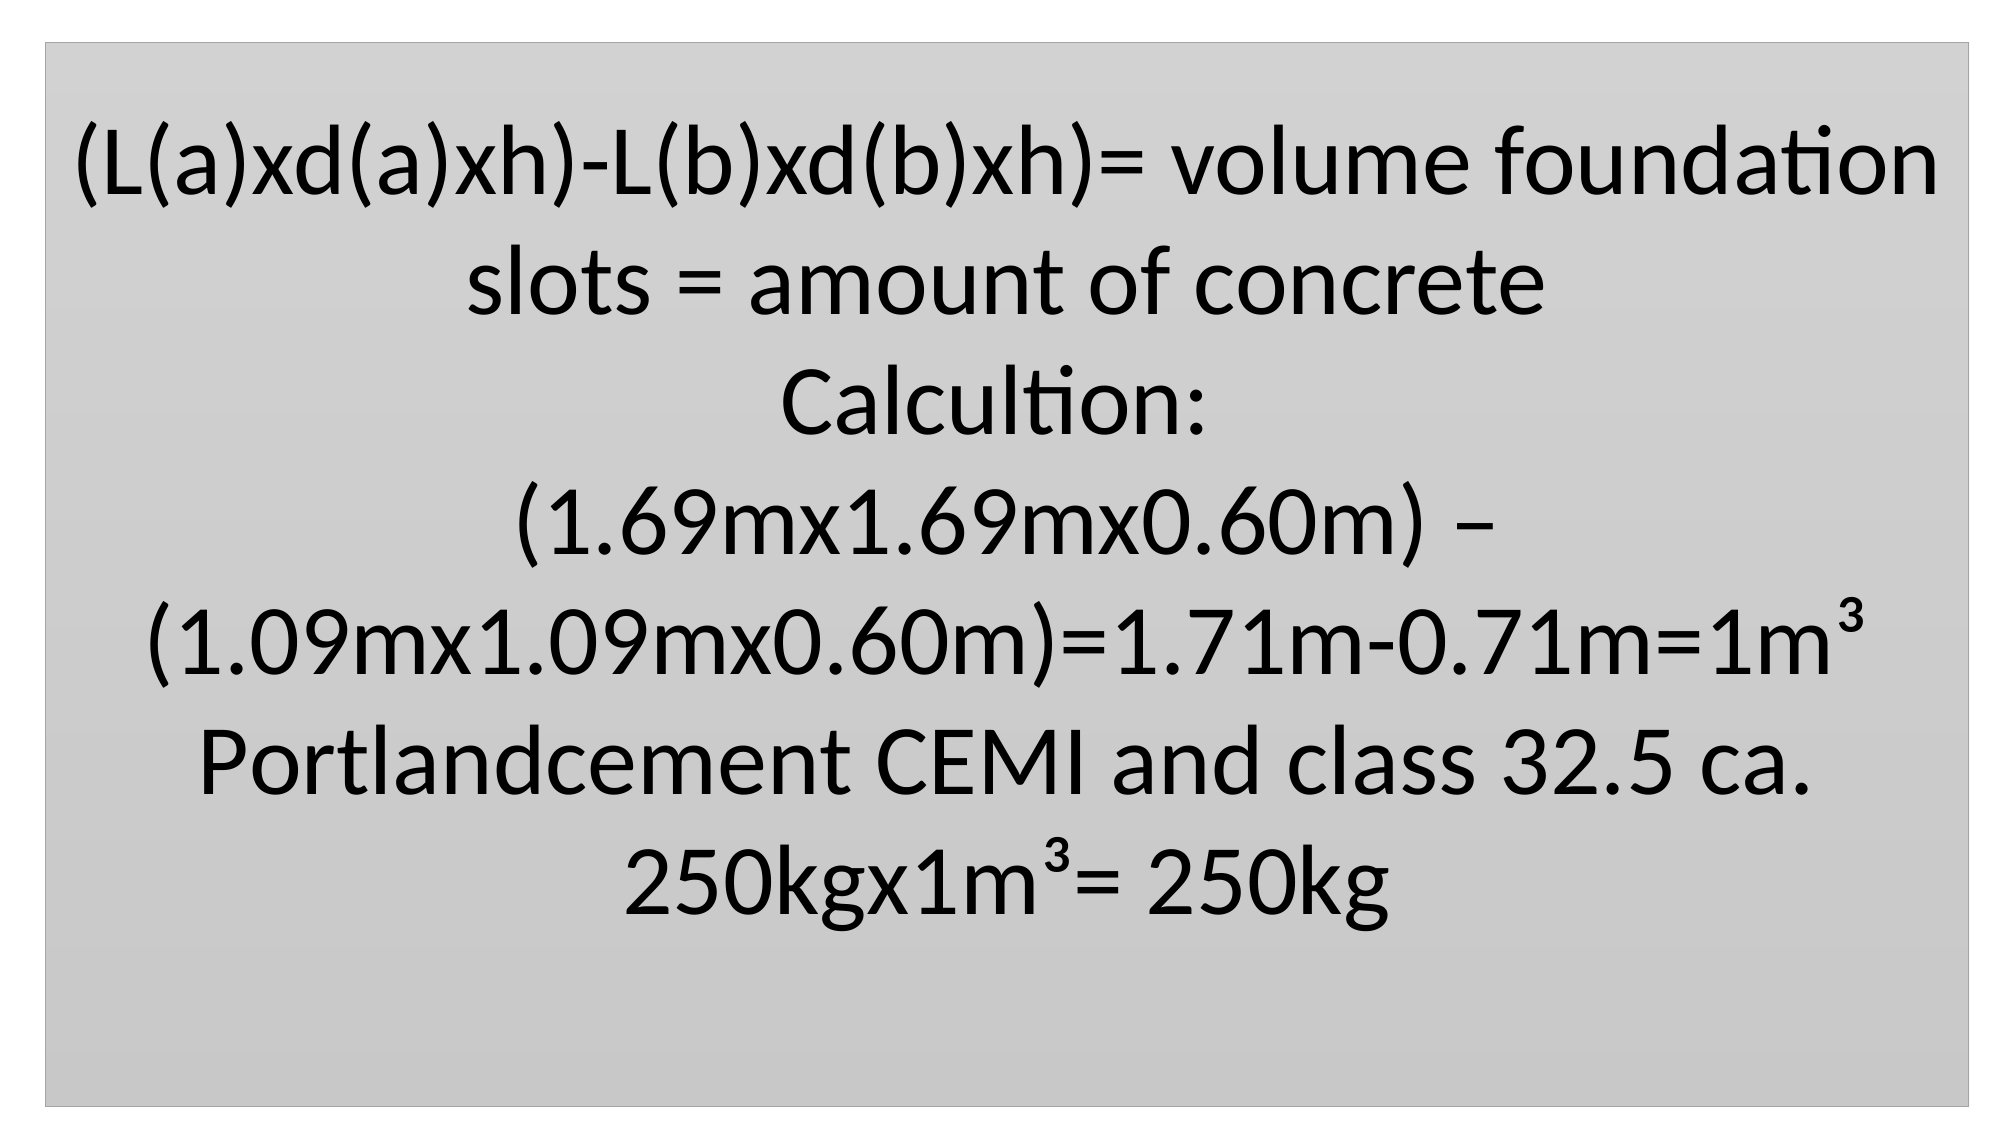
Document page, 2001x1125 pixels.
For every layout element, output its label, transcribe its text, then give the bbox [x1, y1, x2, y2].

text_box (L(a)xd(a)xh)-L(b)xd(b)xh)= volume foundation slots = amount of concrete Calcultion: (1.69mx1.69mx0.60m) –(1.09mx1.09mx0.60m)=1.71m-0.71m=1m³ Portlandcement CEMI and class 32.5 ca. 250kgx1m³= 250kg [45, 42, 1969, 1107]
